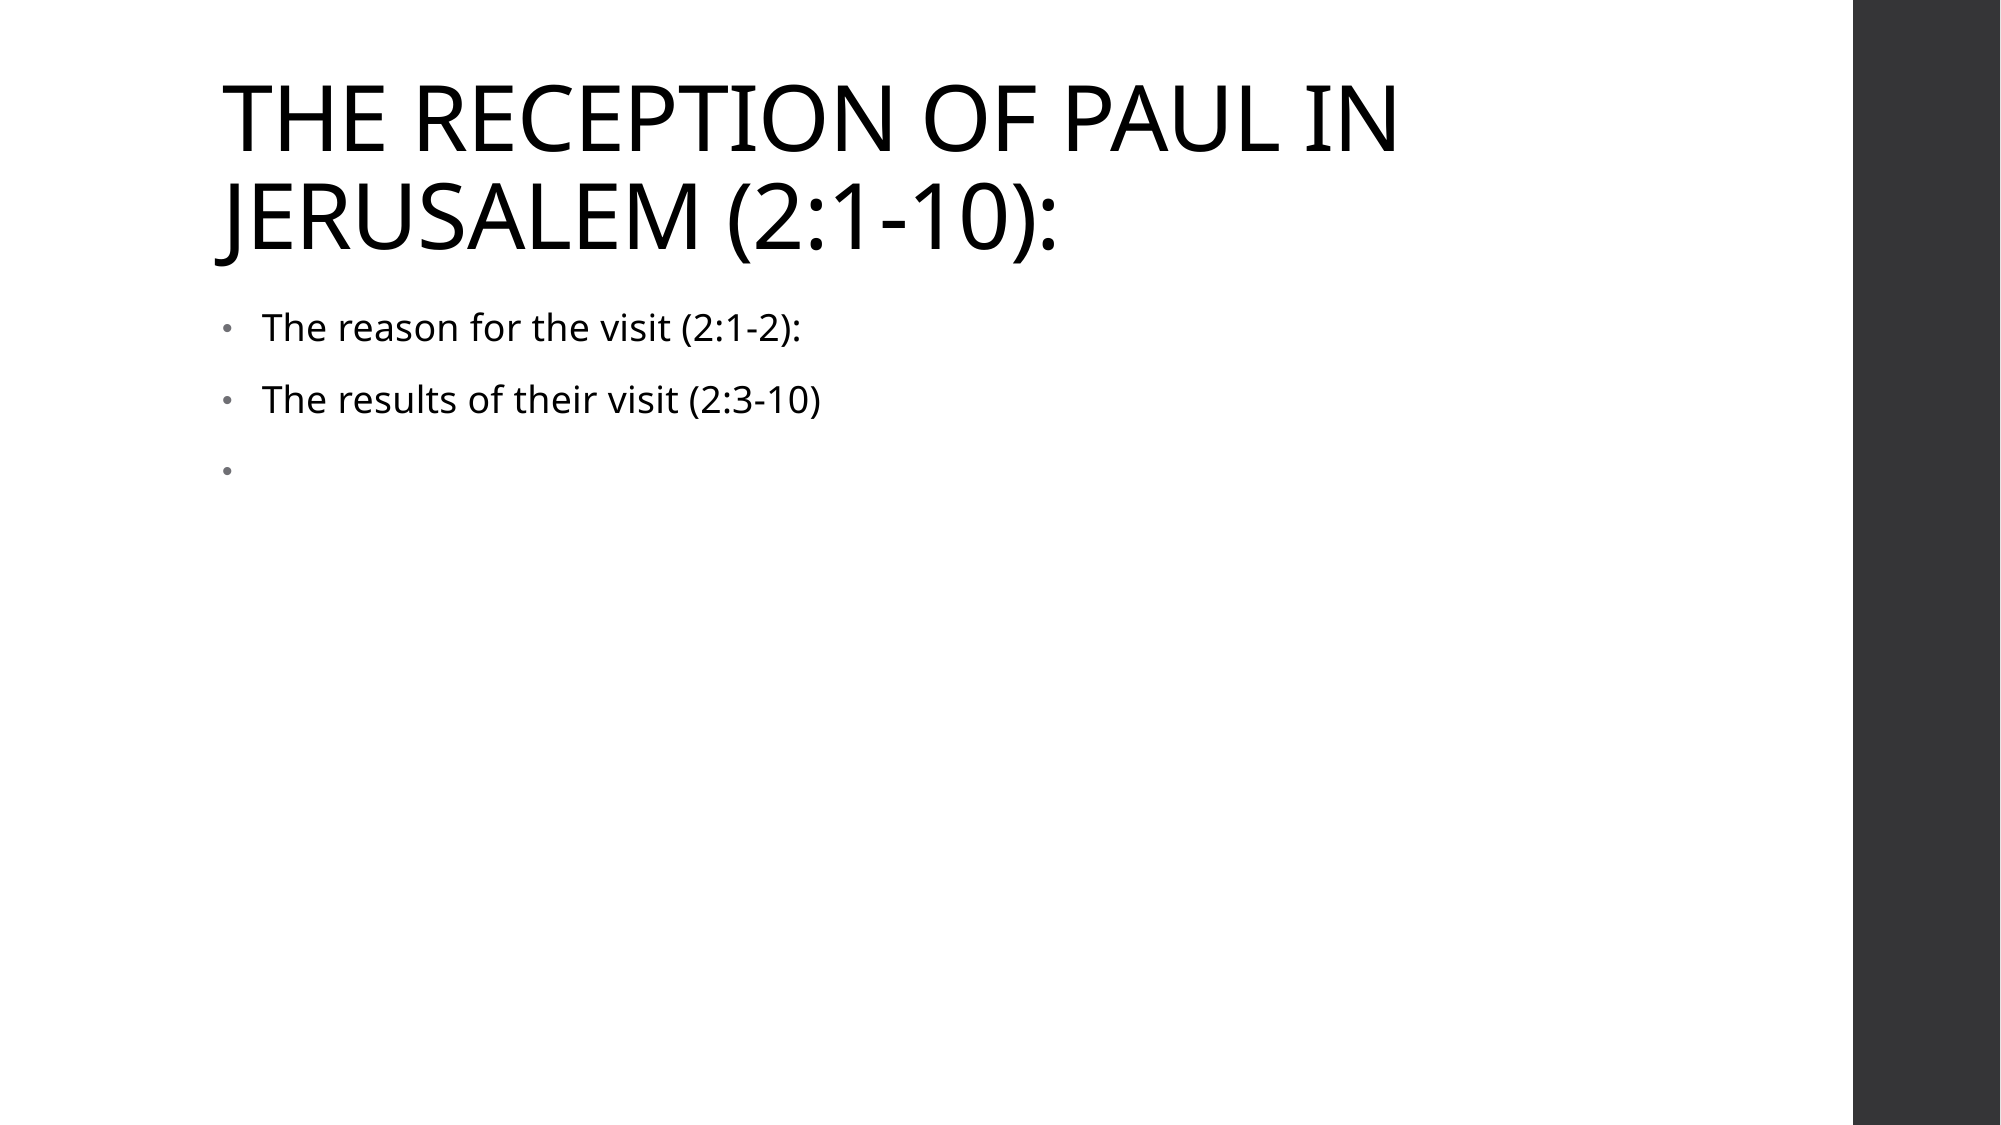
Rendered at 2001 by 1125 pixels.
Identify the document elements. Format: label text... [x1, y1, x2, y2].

list The reason for the visit (2:1-2): The results of their visit (2:3-10) [206, 299, 1617, 1014]
title THE RECEPTION OF PAUL IN JERUSALEM (2:1-10): [206, 60, 1797, 278]
